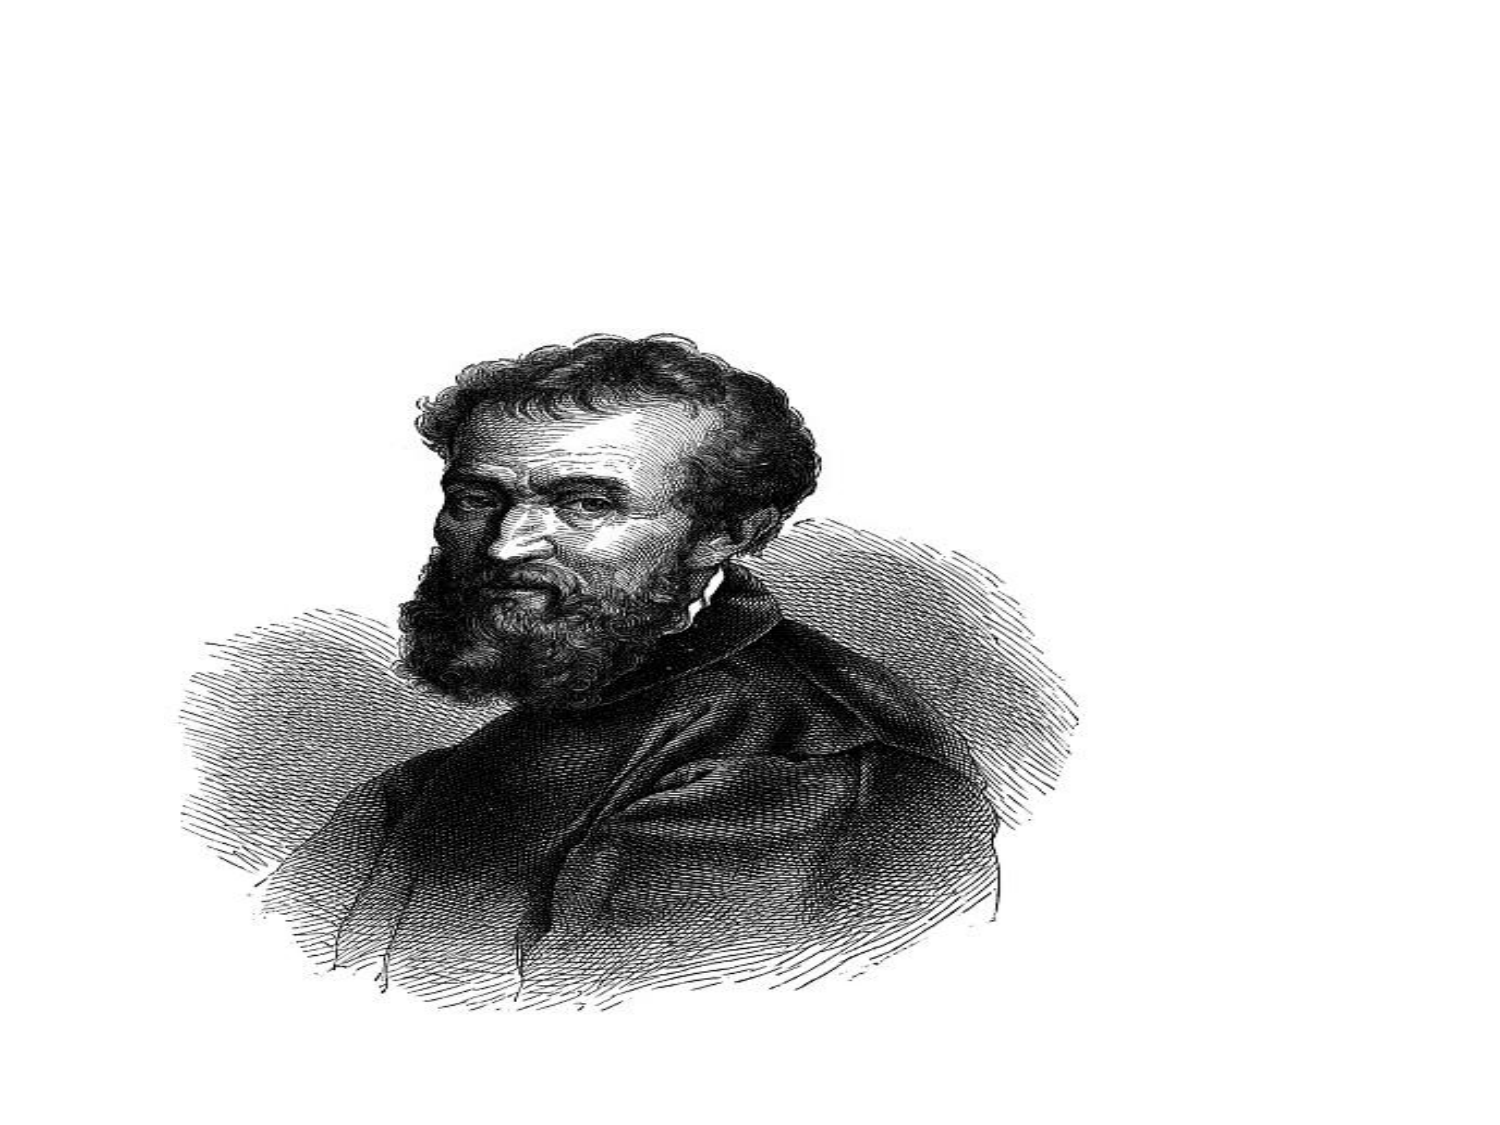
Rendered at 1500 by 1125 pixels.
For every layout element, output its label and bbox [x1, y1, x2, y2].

picture [164, 328, 1090, 1020]
